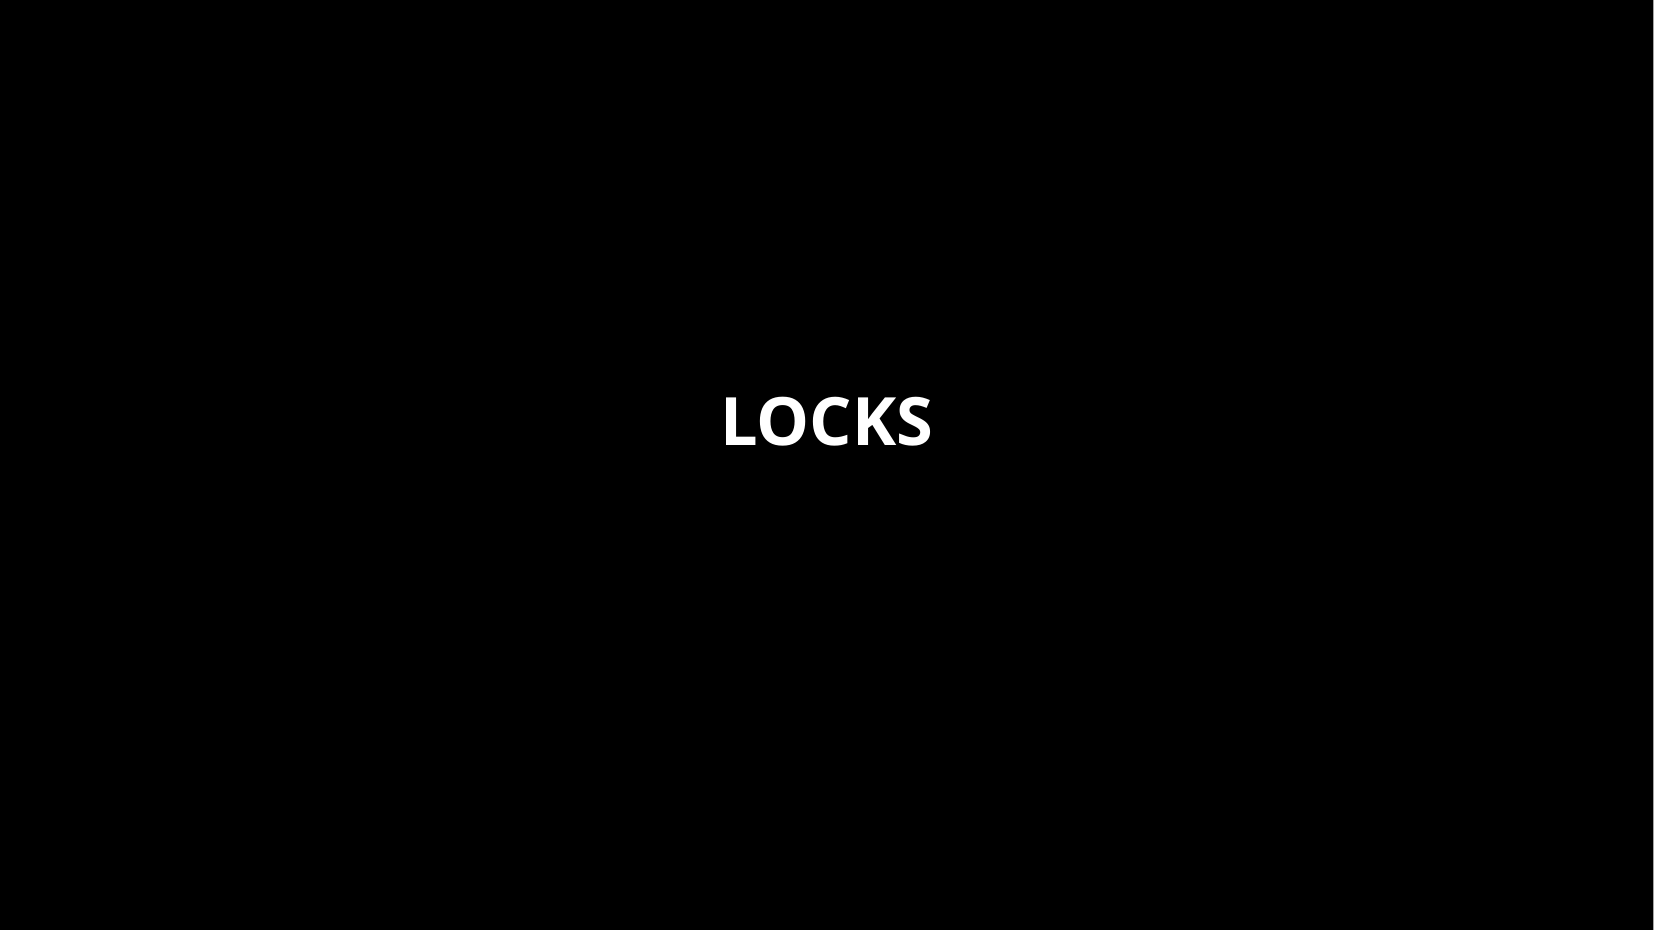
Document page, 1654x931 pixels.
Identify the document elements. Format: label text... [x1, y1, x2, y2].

subtitle LOCKS [82, 105, 1571, 825]
